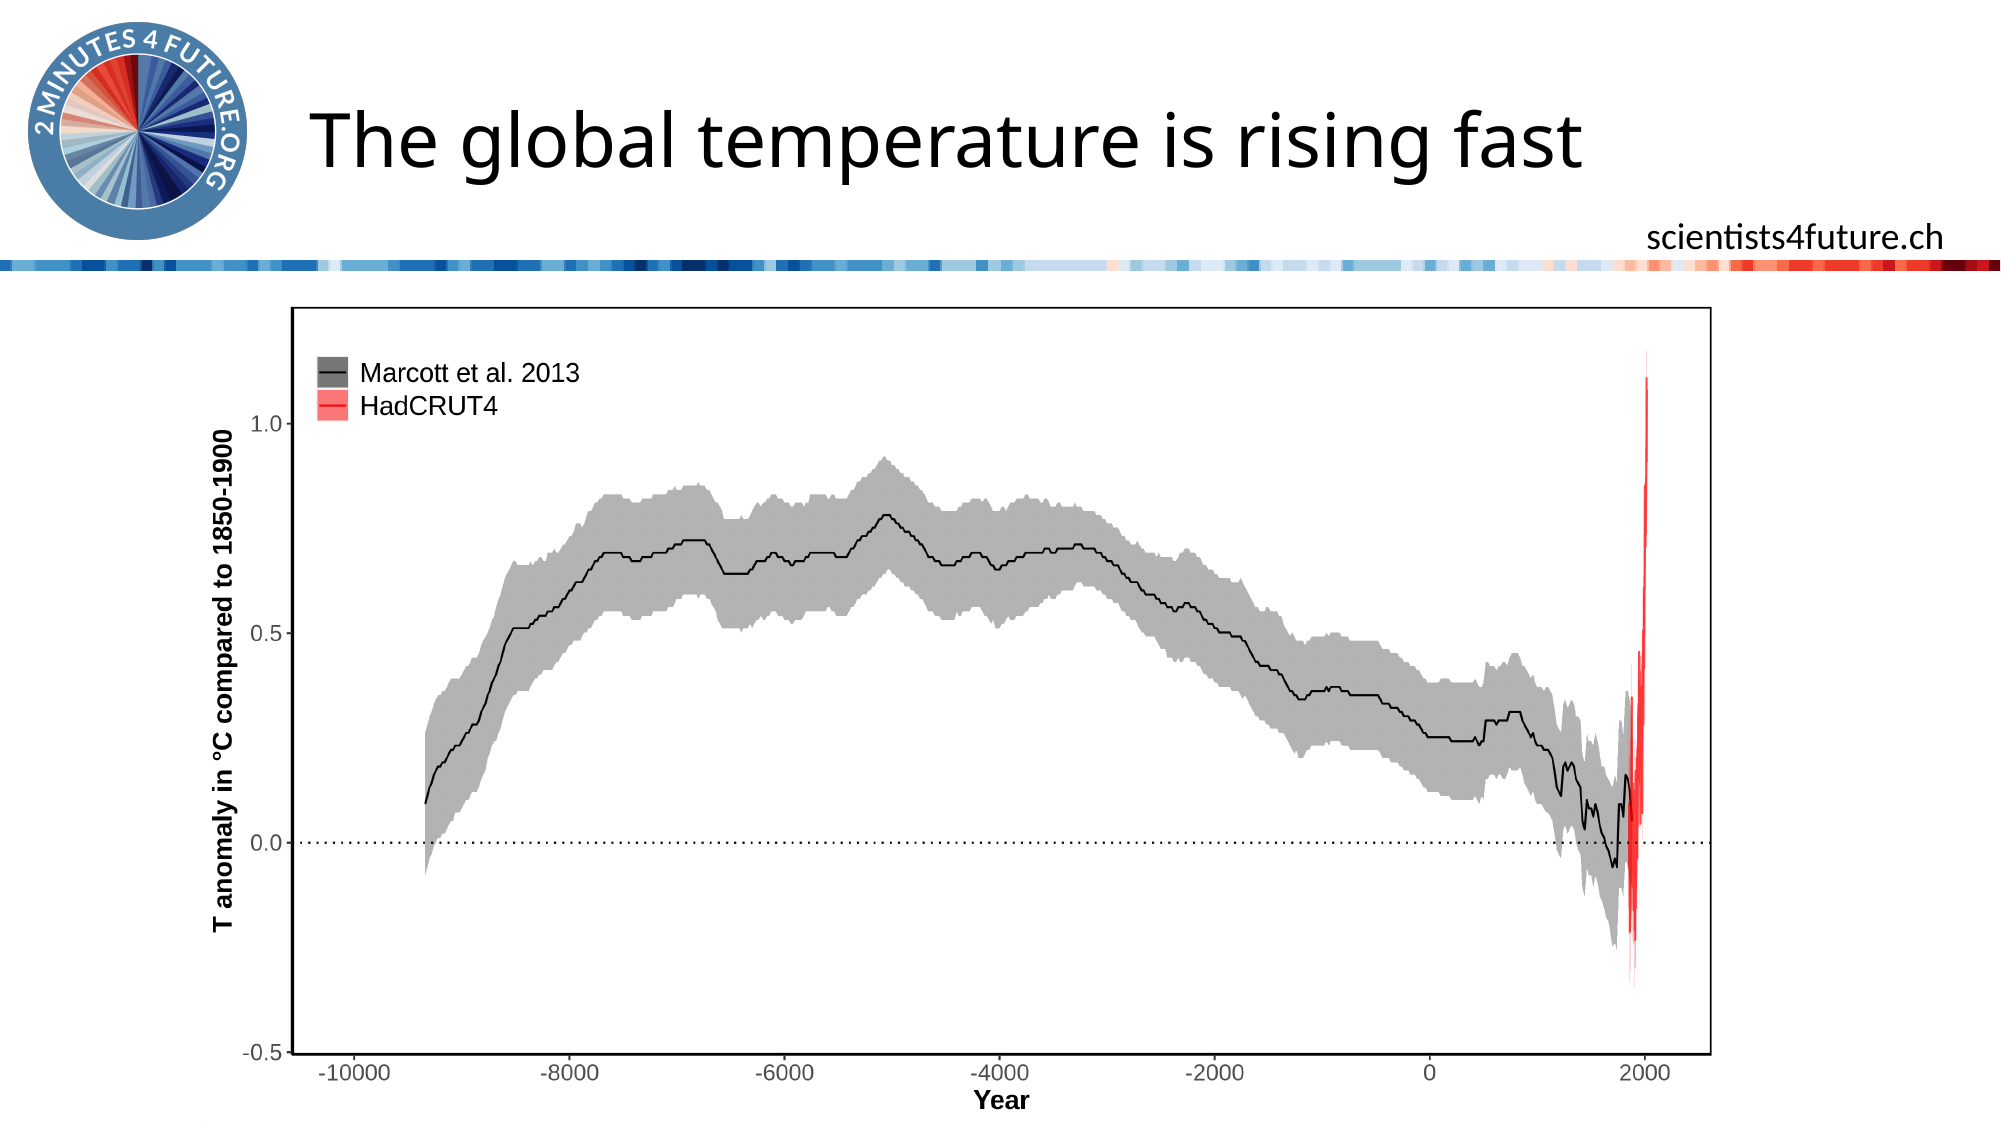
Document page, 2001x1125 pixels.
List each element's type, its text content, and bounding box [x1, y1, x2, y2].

title The global temperature is rising fast [294, 51, 1735, 235]
picture [28, 22, 247, 240]
picture [202, 296, 1722, 1125]
picture [0, 260, 2001, 271]
